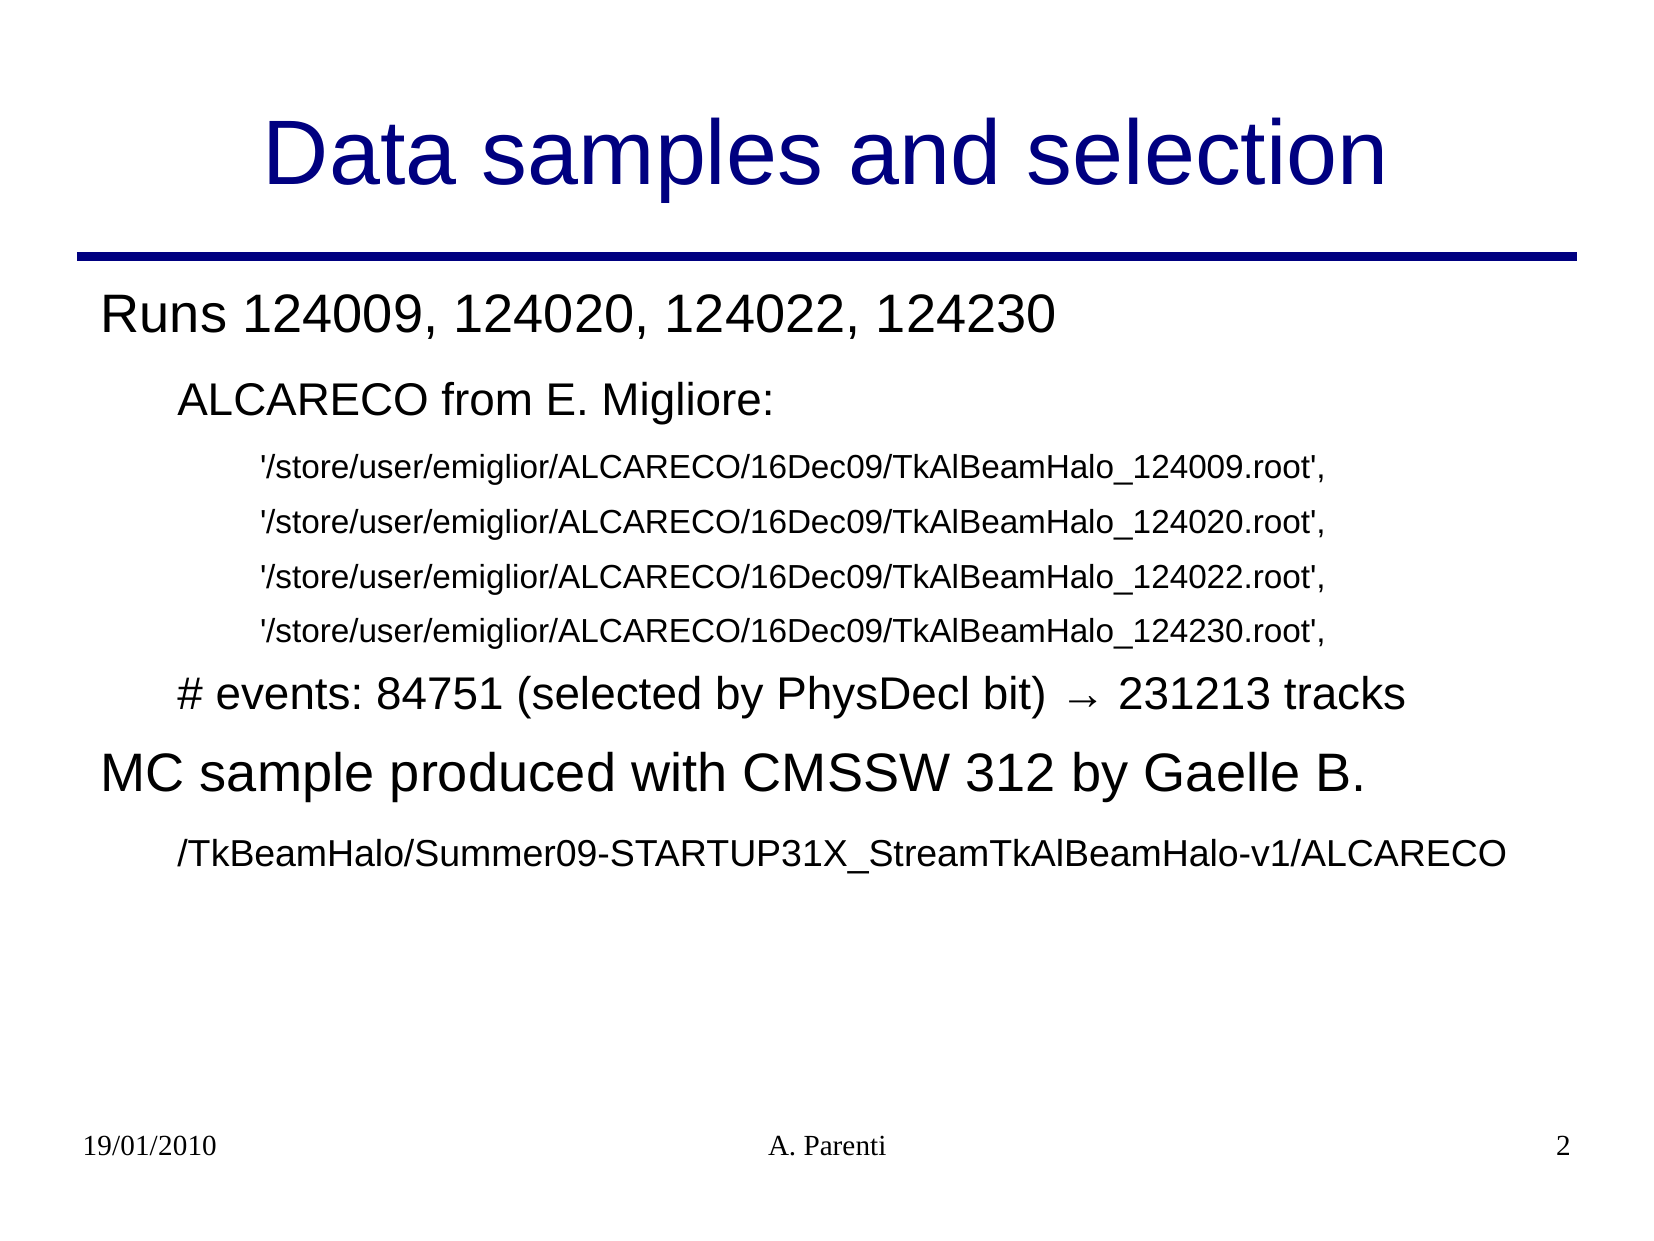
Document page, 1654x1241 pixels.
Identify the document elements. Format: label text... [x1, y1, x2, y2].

title Data samples and selection [82, 56, 1571, 250]
list Runs 124009, 124020, 124022, 124230 ALCARECO from E. Migliore: '/store/user/emiglior/ALCARECO/16Dec09/TkAlBeamHalo_124009.root', '/store/user/emiglior/ALCARECO/16Dec09/TkAlBeamHalo_124020.root', '/store/user/emiglior/ALCARECO/16Dec09/TkAlBeamHalo_124022.root', '/store/user/emiglior/ALCARECO/16Dec09/TkAlBeamHalo_124230.root', # events: 84751 (selected by PhysDecl bit) → 231213 tracks MC sample produced with CMSSW 312 by Gaelle B. /TkBeamHalo/Summer09-STARTUP31X_StreamTkAlBeamHalo-v1/ALCARECO [82, 283, 1571, 1088]
